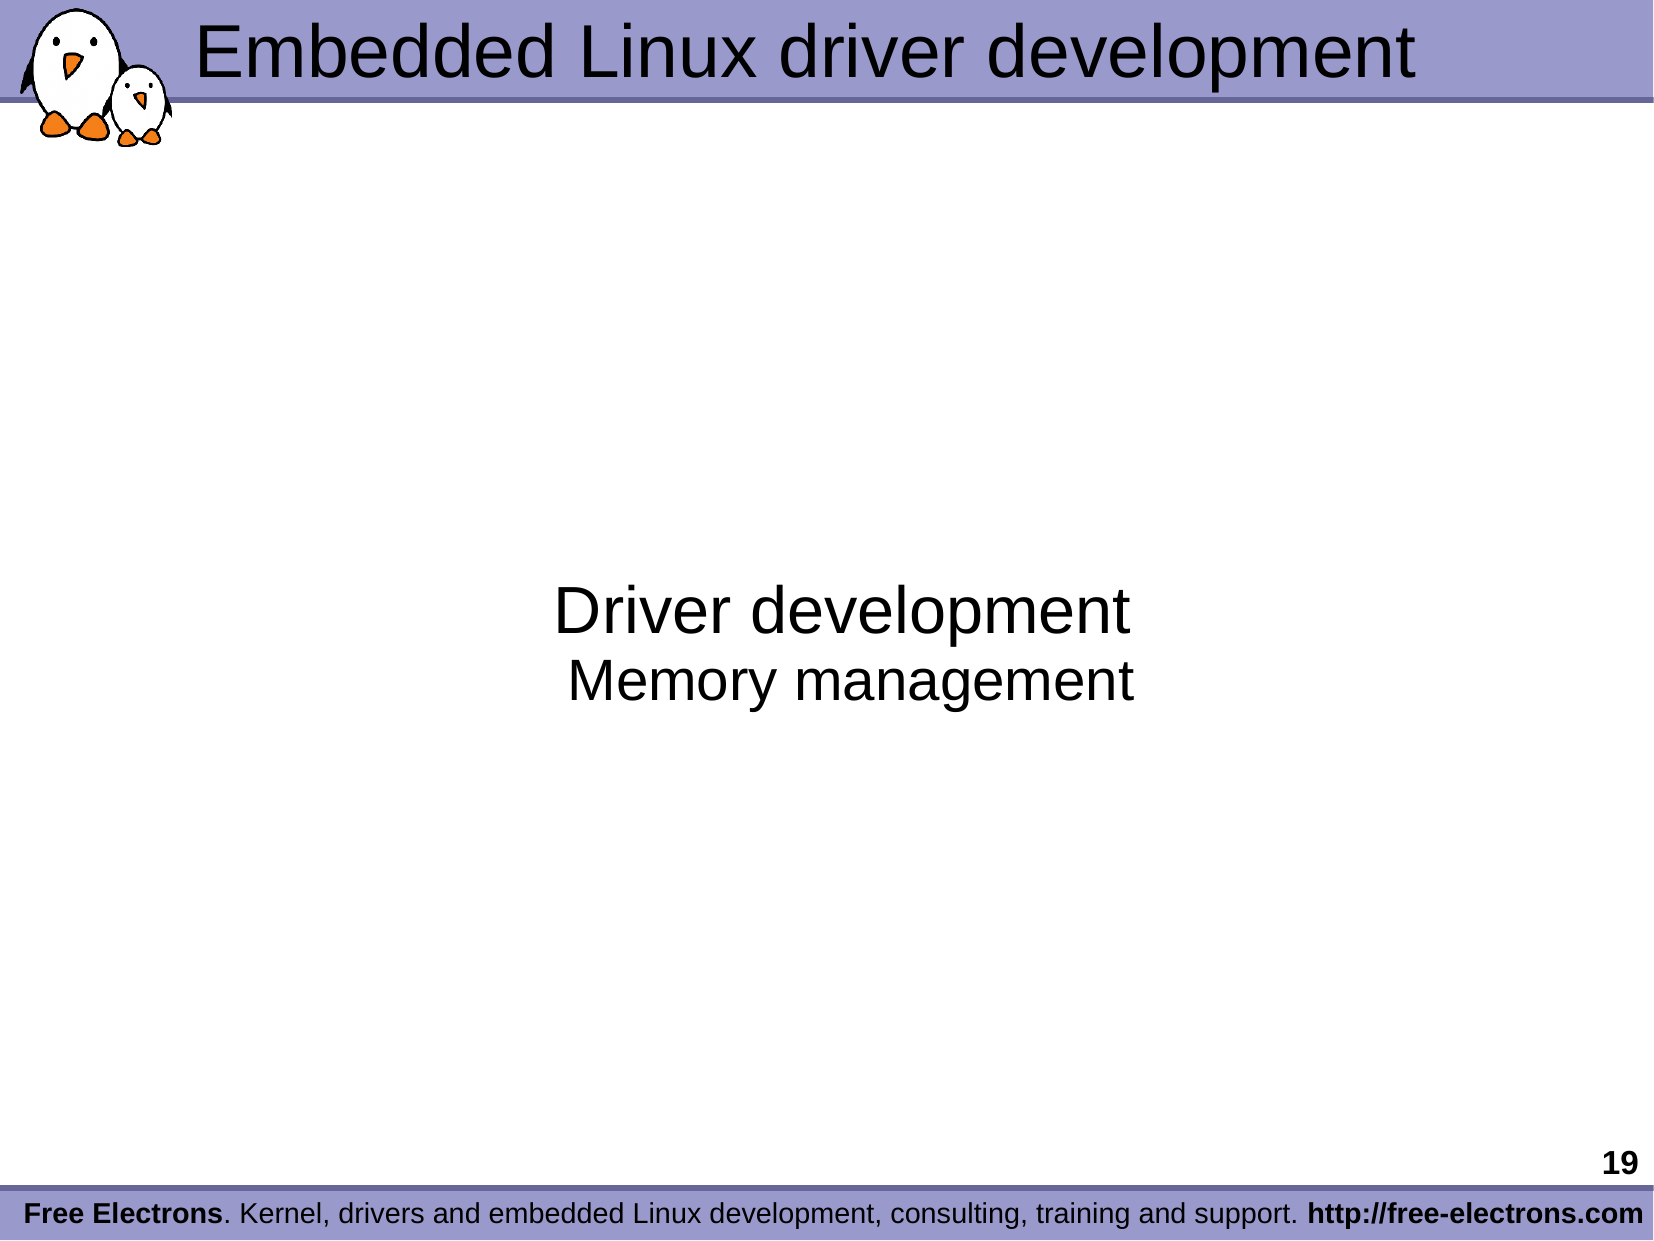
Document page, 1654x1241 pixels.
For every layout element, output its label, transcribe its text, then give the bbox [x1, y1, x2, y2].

picture [20, 8, 172, 147]
title Embedded Linux driver development [60, 0, 1551, 103]
subtitle Driver development Memory management [109, 218, 1522, 1069]
